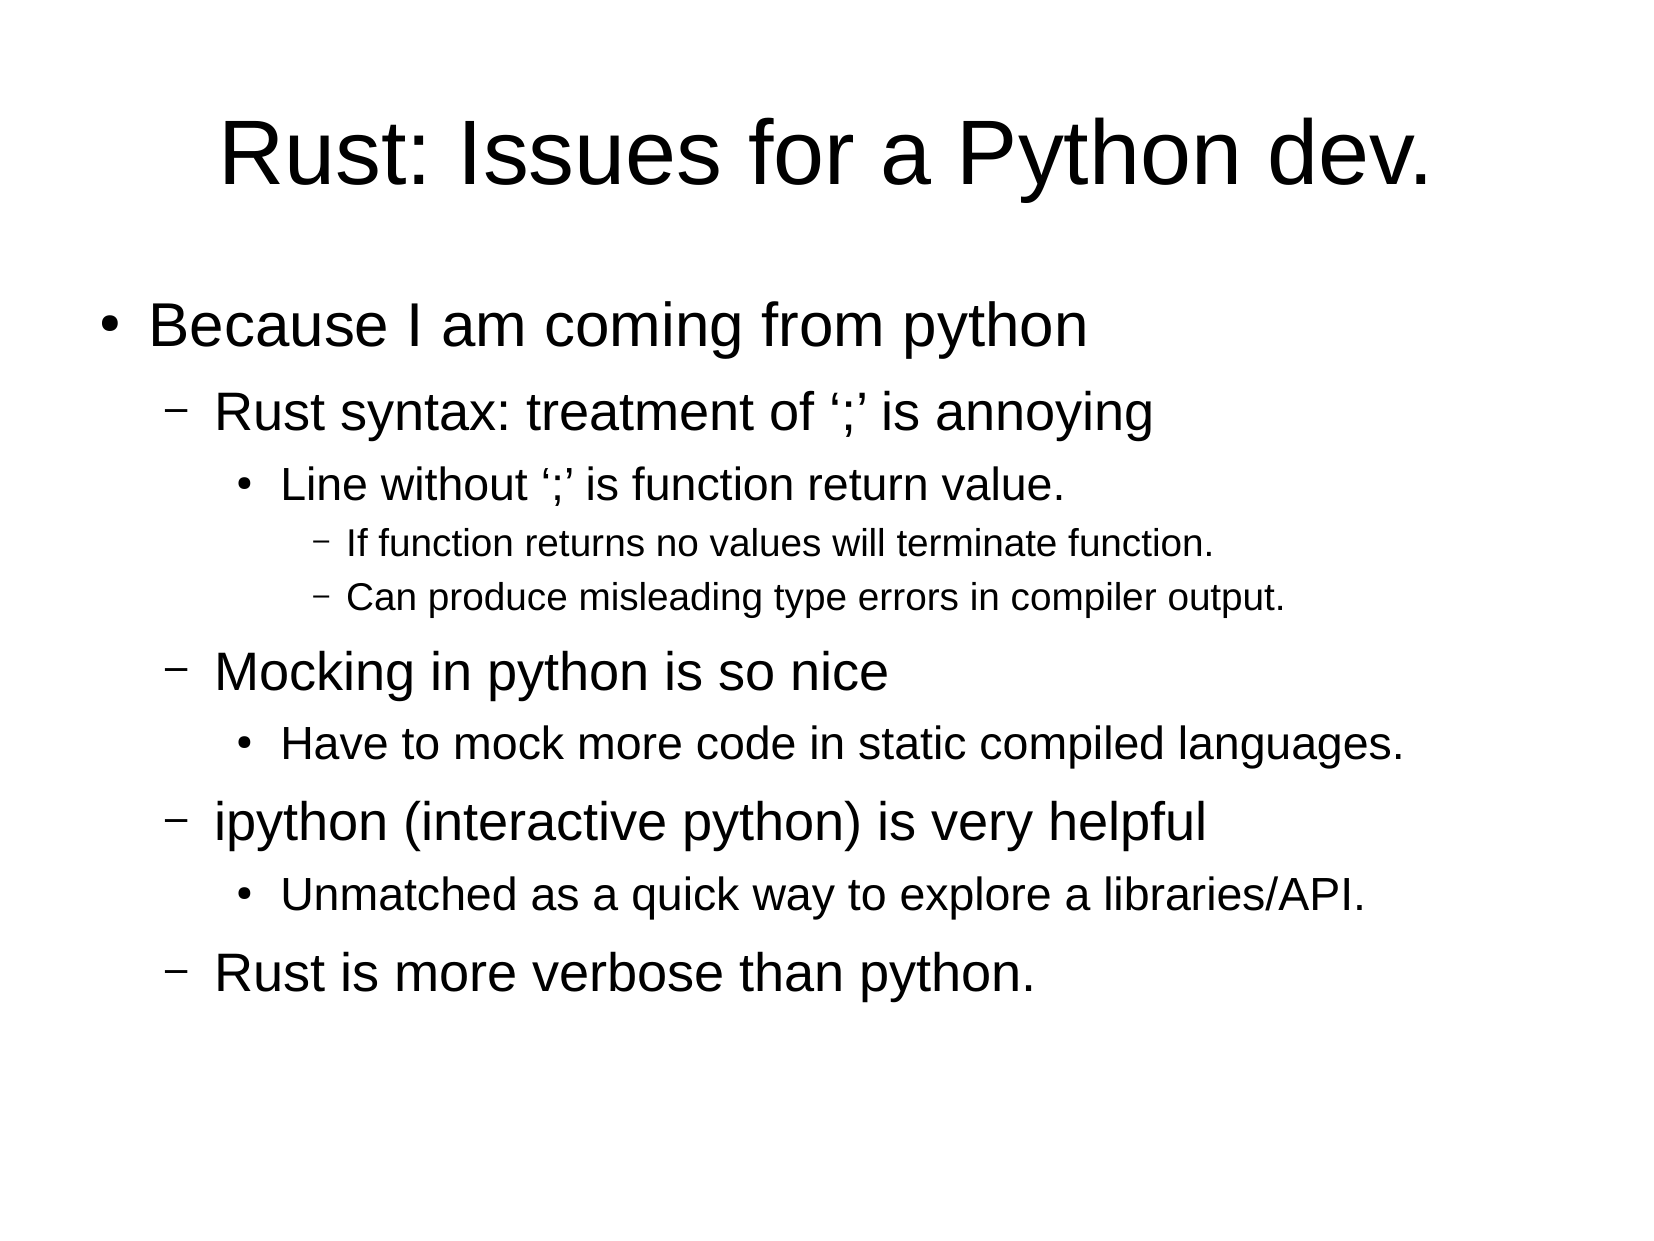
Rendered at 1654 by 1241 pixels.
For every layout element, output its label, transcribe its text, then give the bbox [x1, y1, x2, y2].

list Because I am coming from python Rust syntax: treatment of ‘;’ is annoying Line without ‘;’ is function return value. If function returns no values will terminate function. Can produce misleading type errors in compiler output. Mocking in python is so nice Have to mock more code in static compiled languages. ipython (interactive python) is very helpful Unmatched as a quick way to explore a libraries/API. Rust is more verbose than python. [82, 290, 1571, 1010]
title Rust: Issues for a Python dev. [82, 49, 1571, 257]
